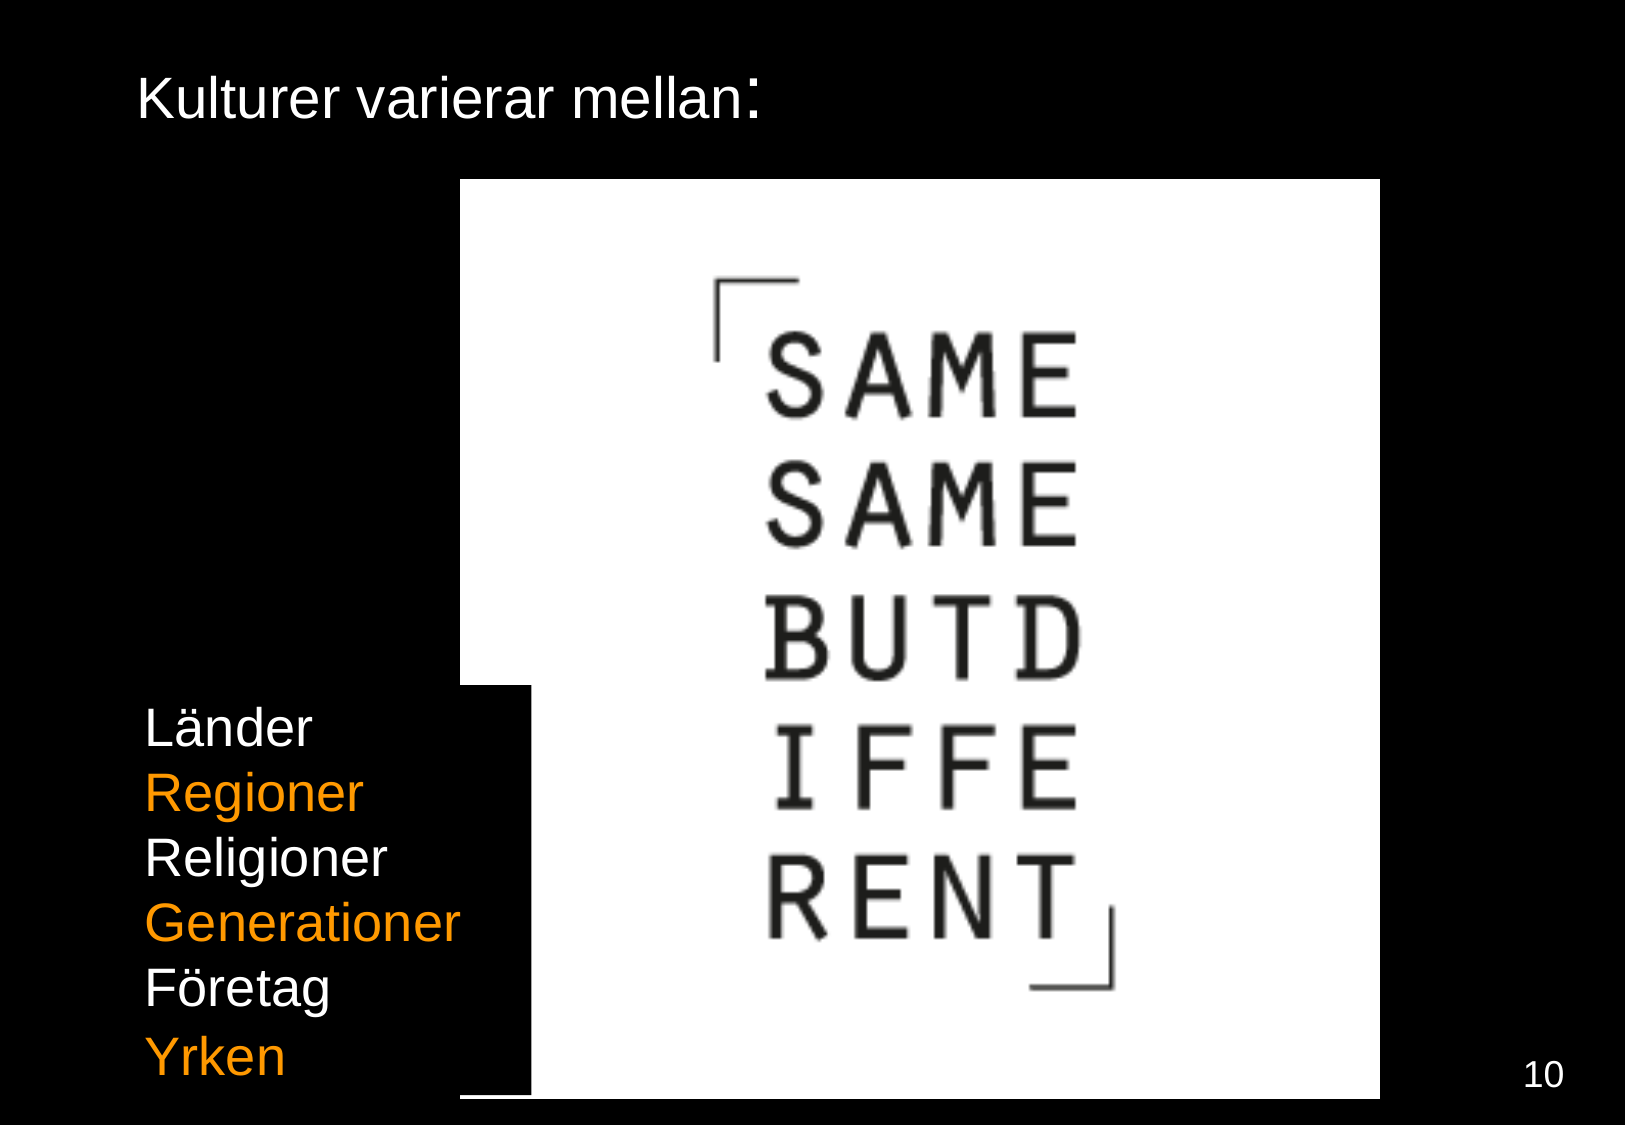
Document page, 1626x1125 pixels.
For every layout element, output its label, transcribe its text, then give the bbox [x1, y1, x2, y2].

text_box Kulturer varierar mellan: [121, 35, 780, 141]
text_box <nummer> [1518, 1042, 1619, 1103]
text_box Länder Regioner Religioner Generationer Företag Yrken [129, 685, 532, 1096]
picture [460, 179, 1380, 1099]
